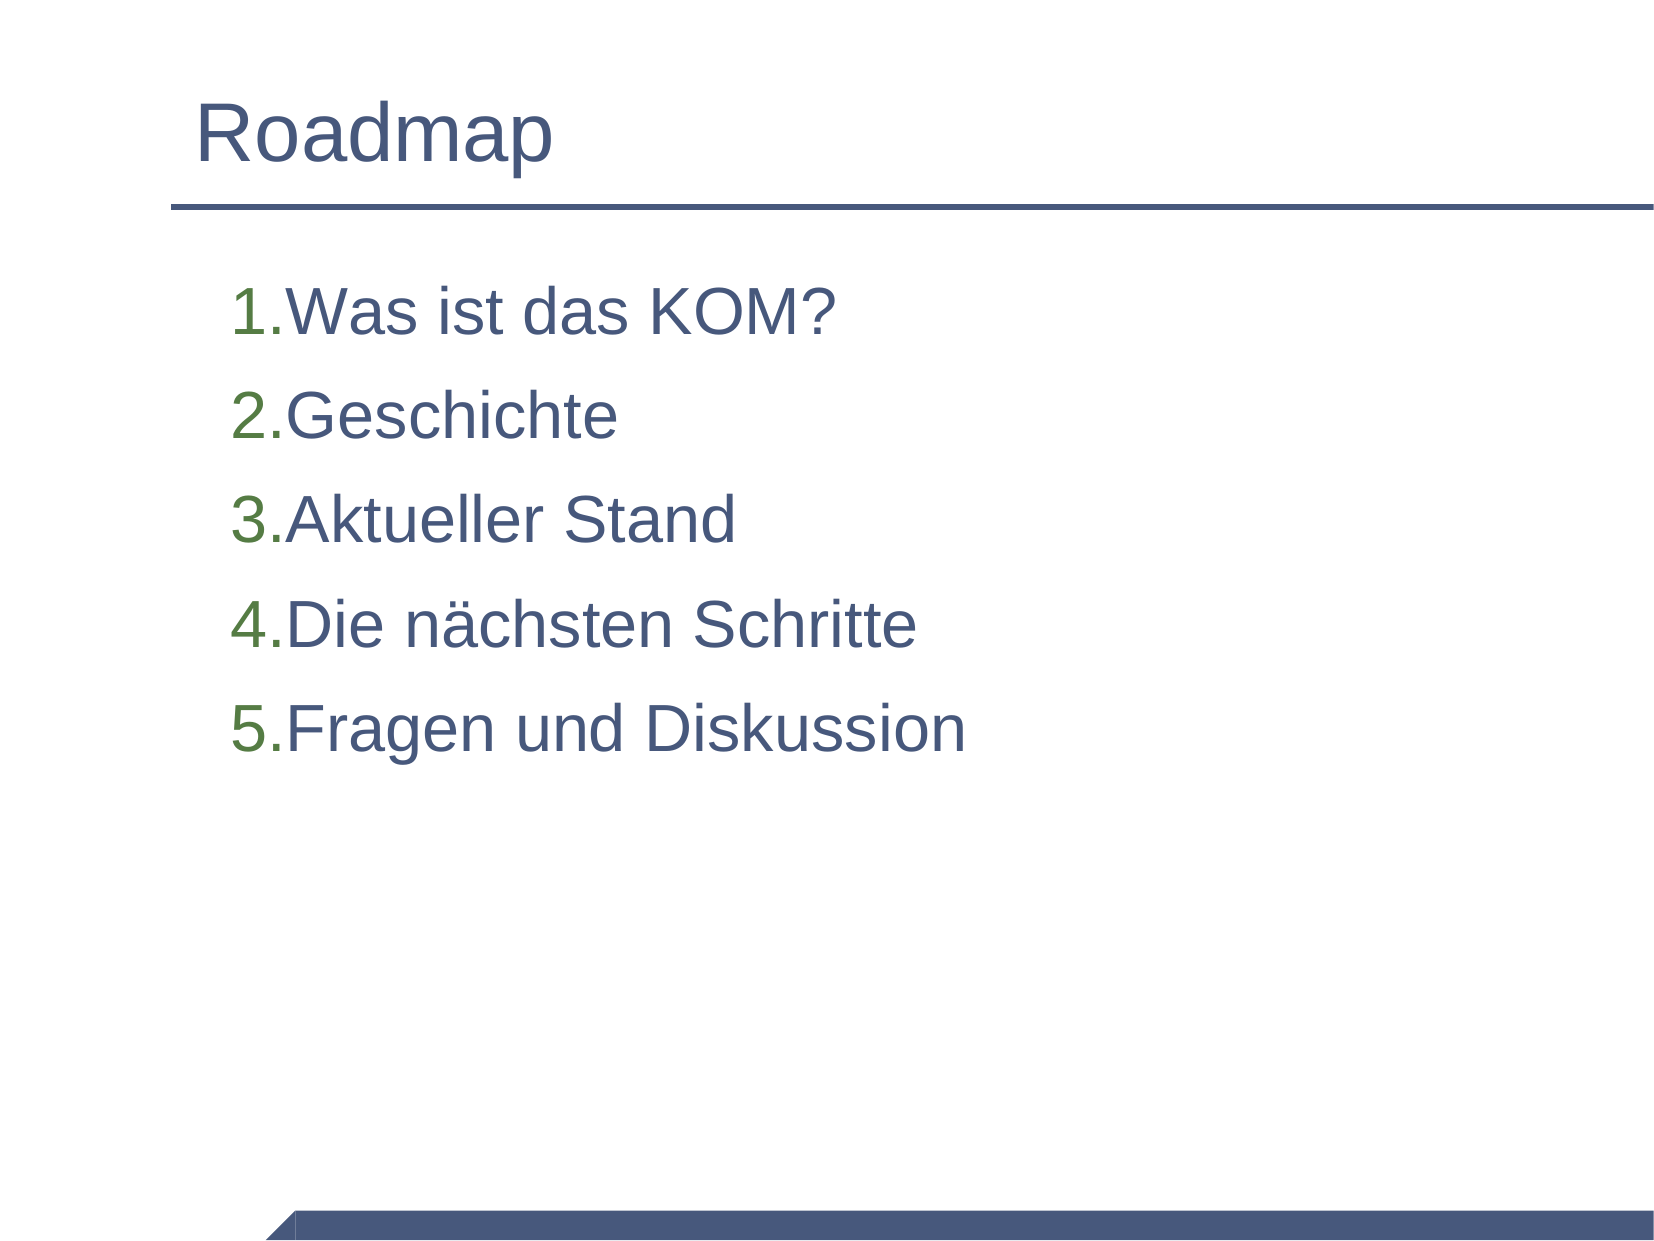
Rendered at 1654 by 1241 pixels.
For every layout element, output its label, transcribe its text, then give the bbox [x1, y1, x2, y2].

list Was ist das KOM? Geschichte Aktueller Stand Die nächsten Schritte Fragen und Diskussion [212, 274, 1530, 766]
title Roadmap [194, 29, 1530, 237]
